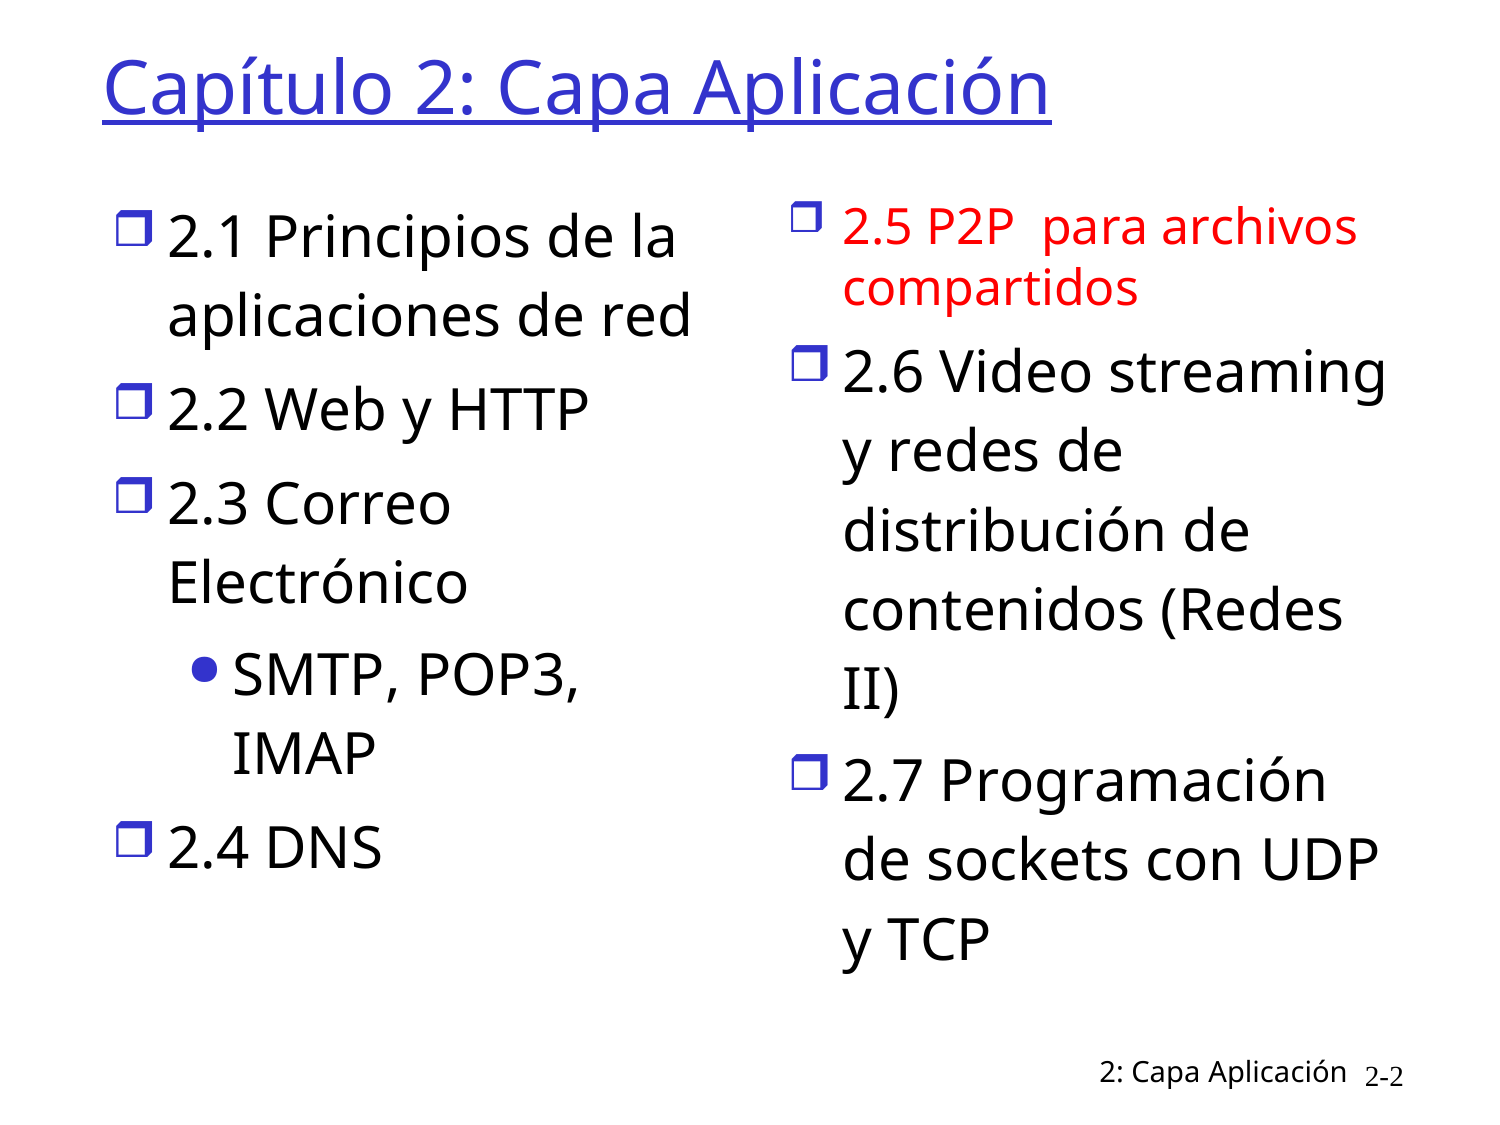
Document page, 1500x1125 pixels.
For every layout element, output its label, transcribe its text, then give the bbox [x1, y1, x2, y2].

title Capítulo 2: Capa Aplicación [87, 23, 1426, 150]
list 2.5 P2P para archivos compartidos 2.6 Video streaming y redes de distribución de contenidos (Redes II) 2.7 Programación de sockets con UDP y TCP [772, 187, 1426, 1066]
list 2.1 Principios de la aplicaciones de red 2.2 Web y HTTP 2.3 Correo Electrónico SMTP, POP3, IMAP 2.4 DNS [97, 187, 751, 1066]
